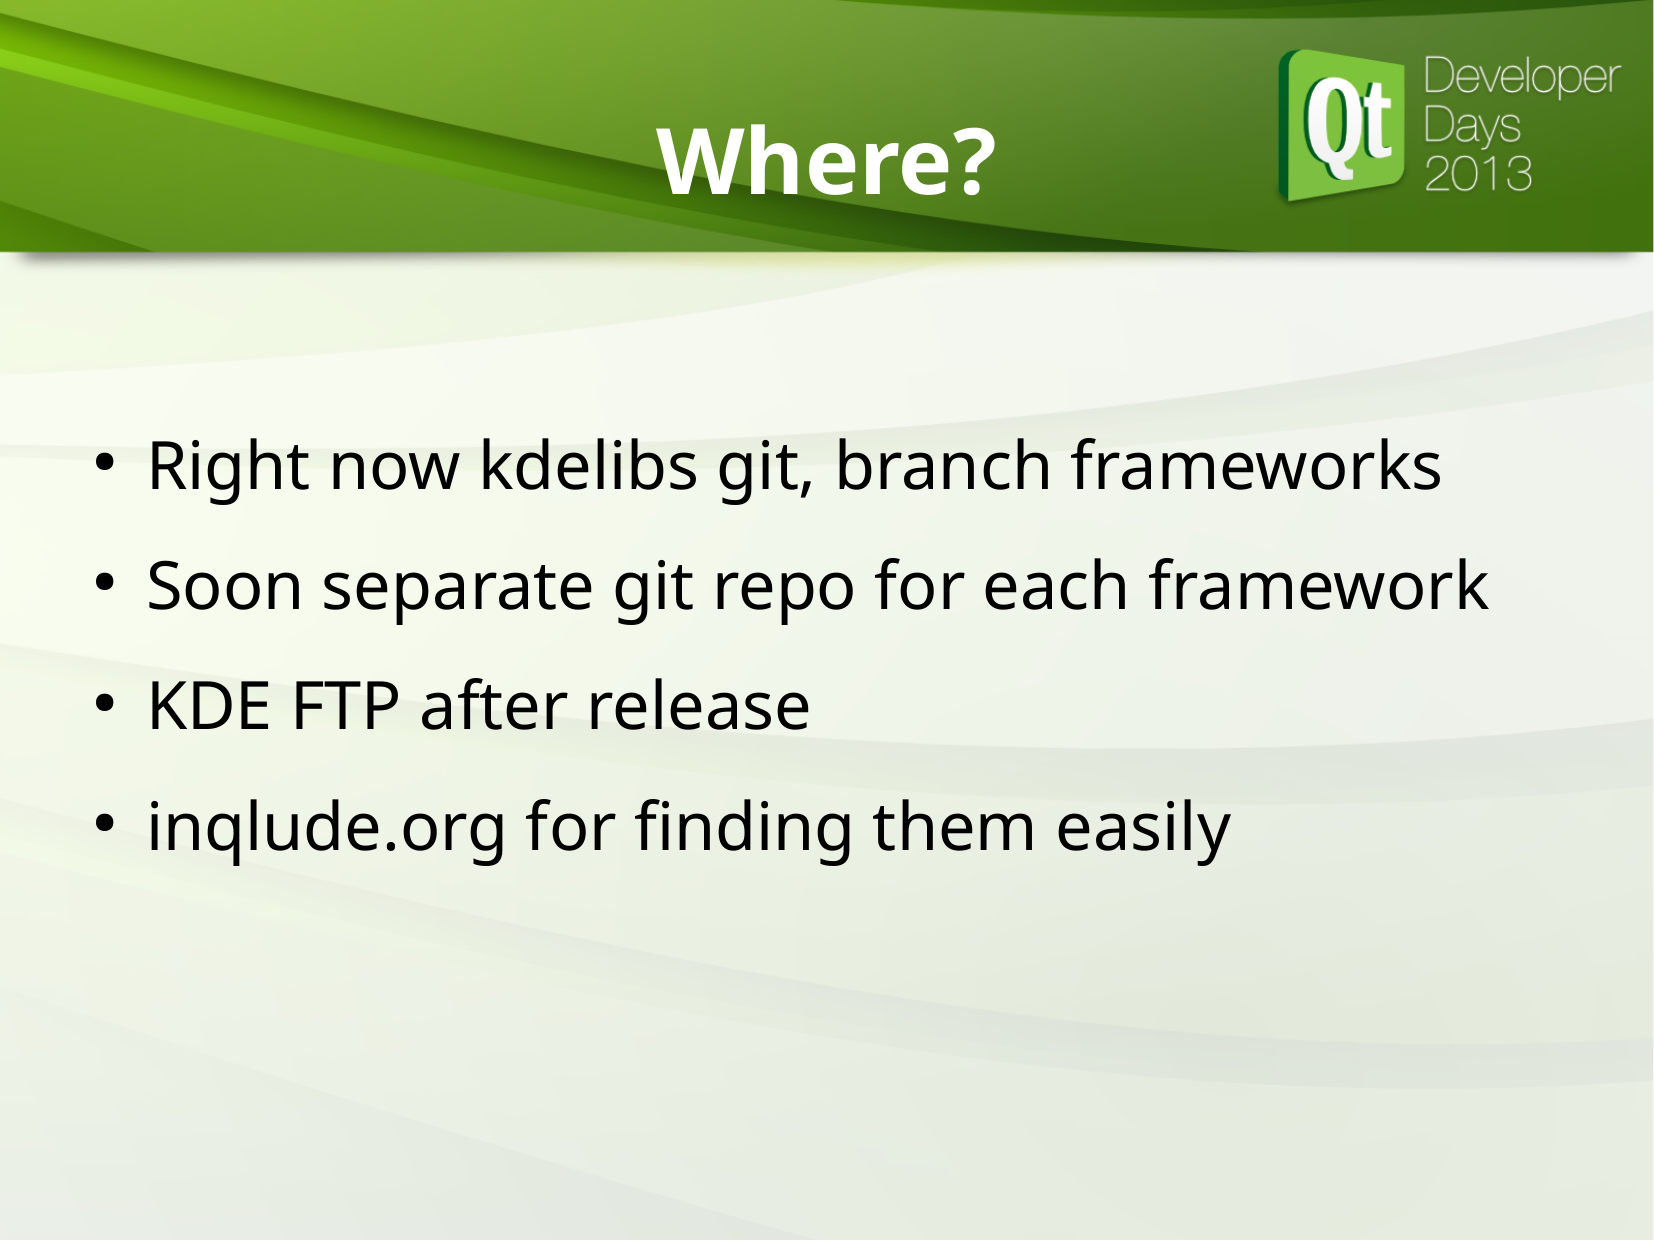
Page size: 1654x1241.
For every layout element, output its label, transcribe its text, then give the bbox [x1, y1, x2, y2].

title Where? [82, 55, 1571, 263]
picture [0, 0, 1654, 1240]
list Right now kdelibs git, branch frameworks Soon separate git repo for each framework KDE FTP after release inqlude.org for finding them easily [75, 297, 1576, 1017]
